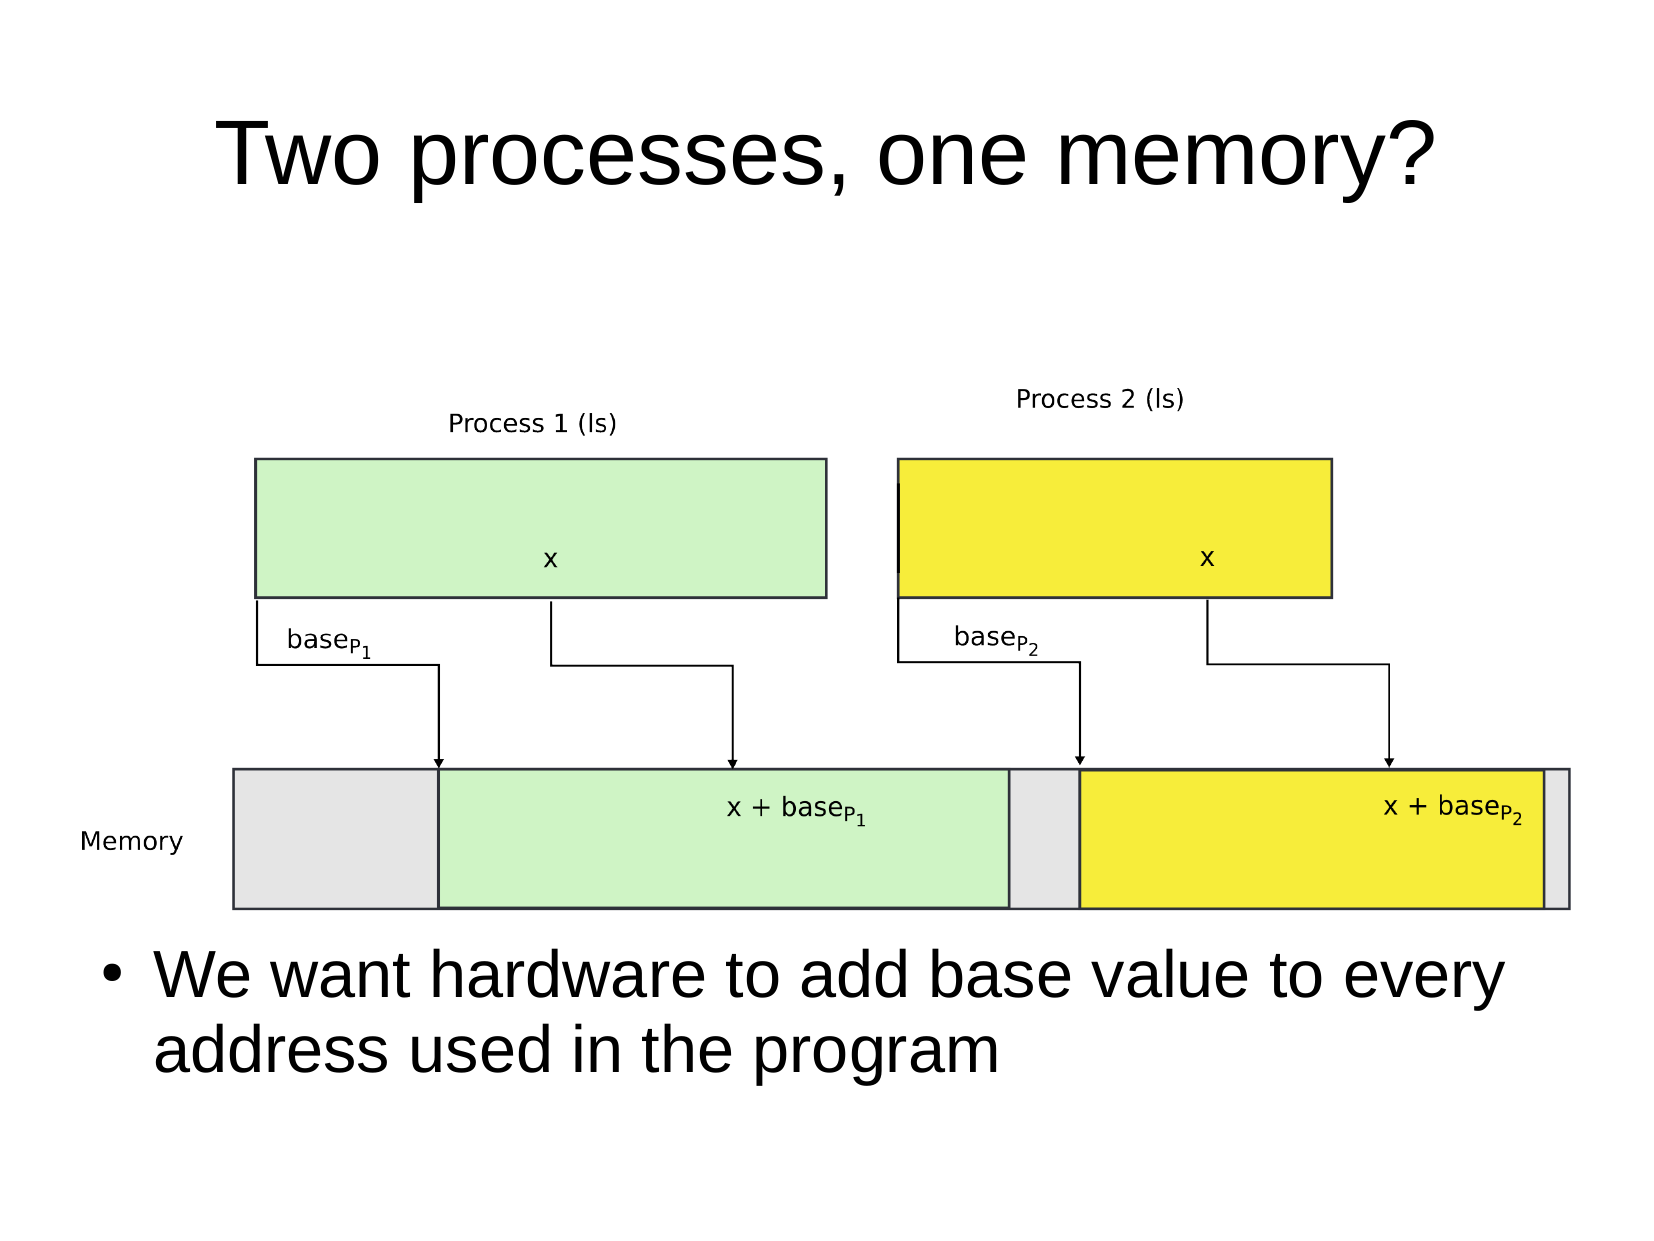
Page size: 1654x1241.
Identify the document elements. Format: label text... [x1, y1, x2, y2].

list We want hardware to add base value to every address used in the program [82, 937, 1571, 1163]
picture [82, 388, 1571, 911]
title Two processes, one memory? [82, 49, 1571, 257]
